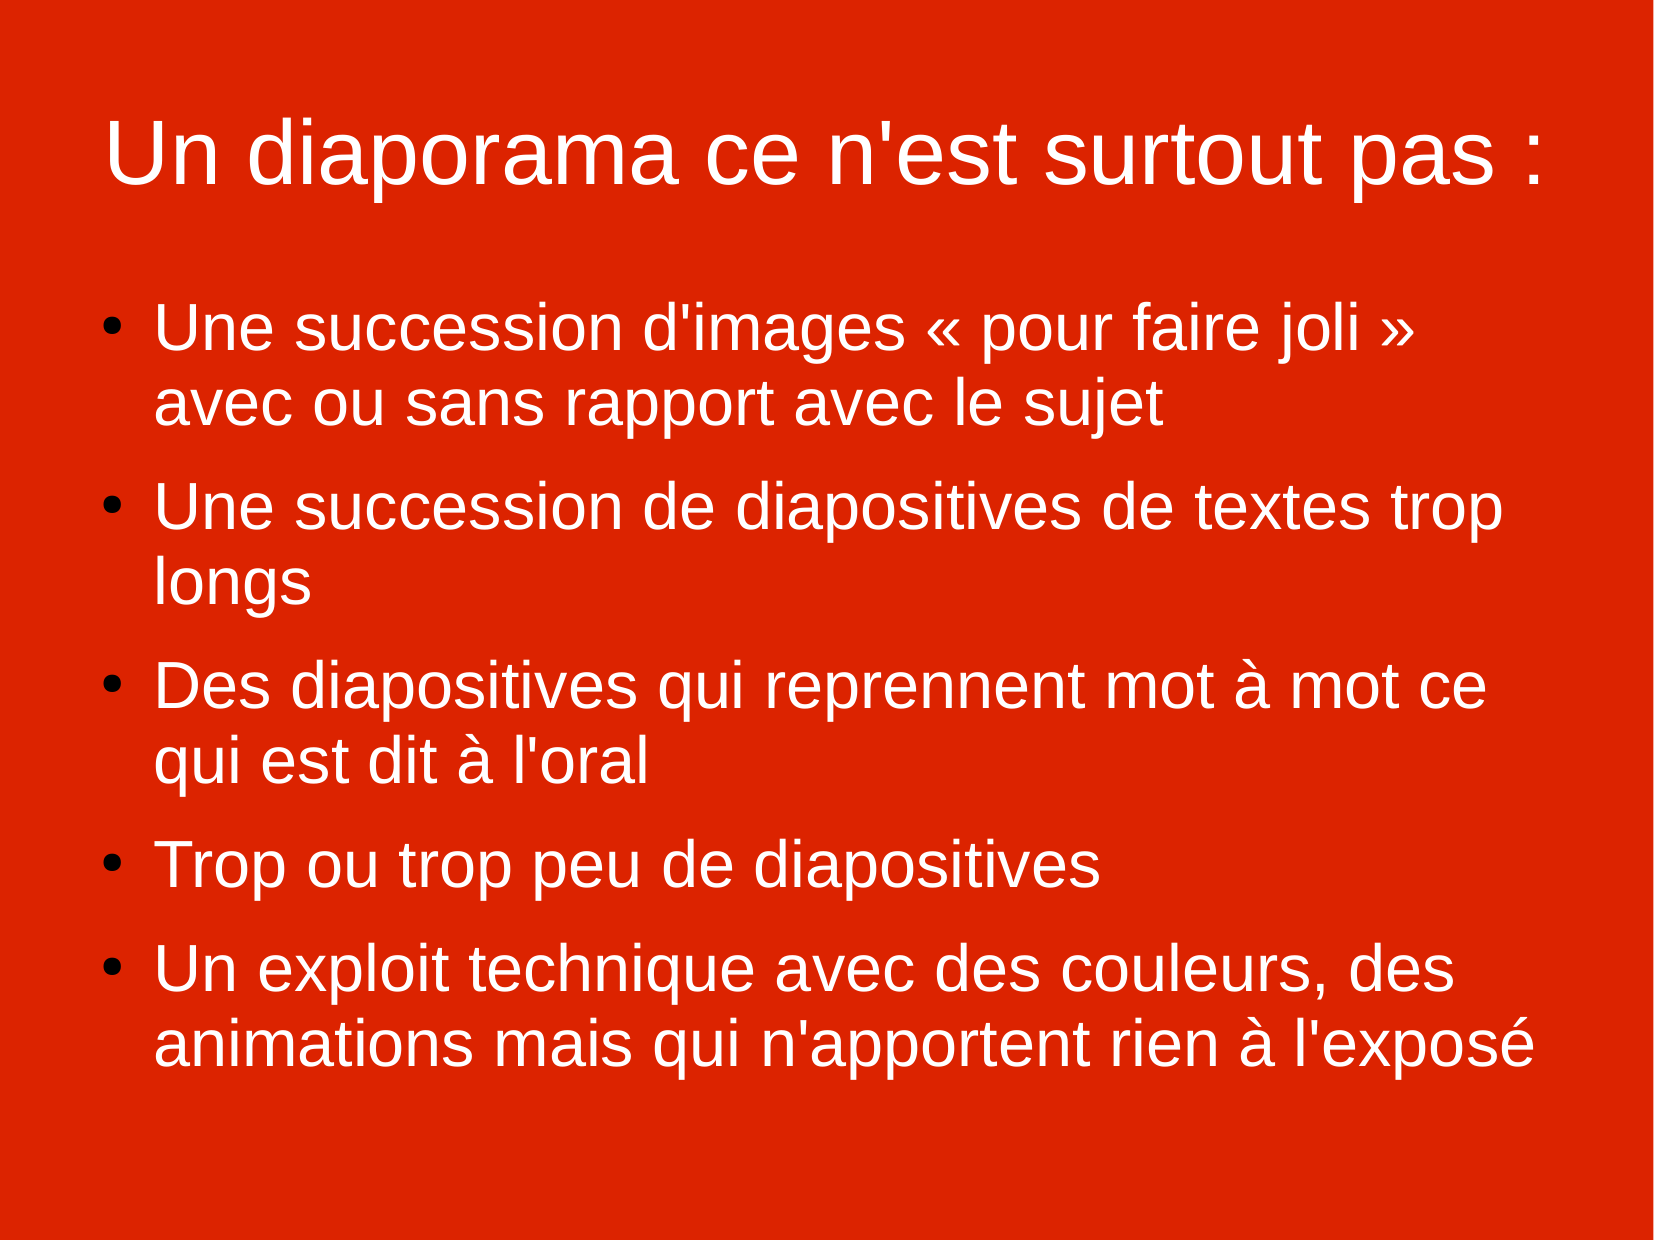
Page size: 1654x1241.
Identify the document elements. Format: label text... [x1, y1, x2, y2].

title Un diaporama ce n'est surtout pas : [82, 49, 1571, 257]
list Une succession d'images « pour faire joli » avec ou sans rapport avec le sujet Une succession de diapositives de textes trop longs Des diapositives qui reprennent mot à mot ce qui est dit à l'oral Trop ou trop peu de diapositives Un exploit technique avec des couleurs, des animations mais qui n'apportent rien à l'exposé [82, 290, 1571, 1109]
